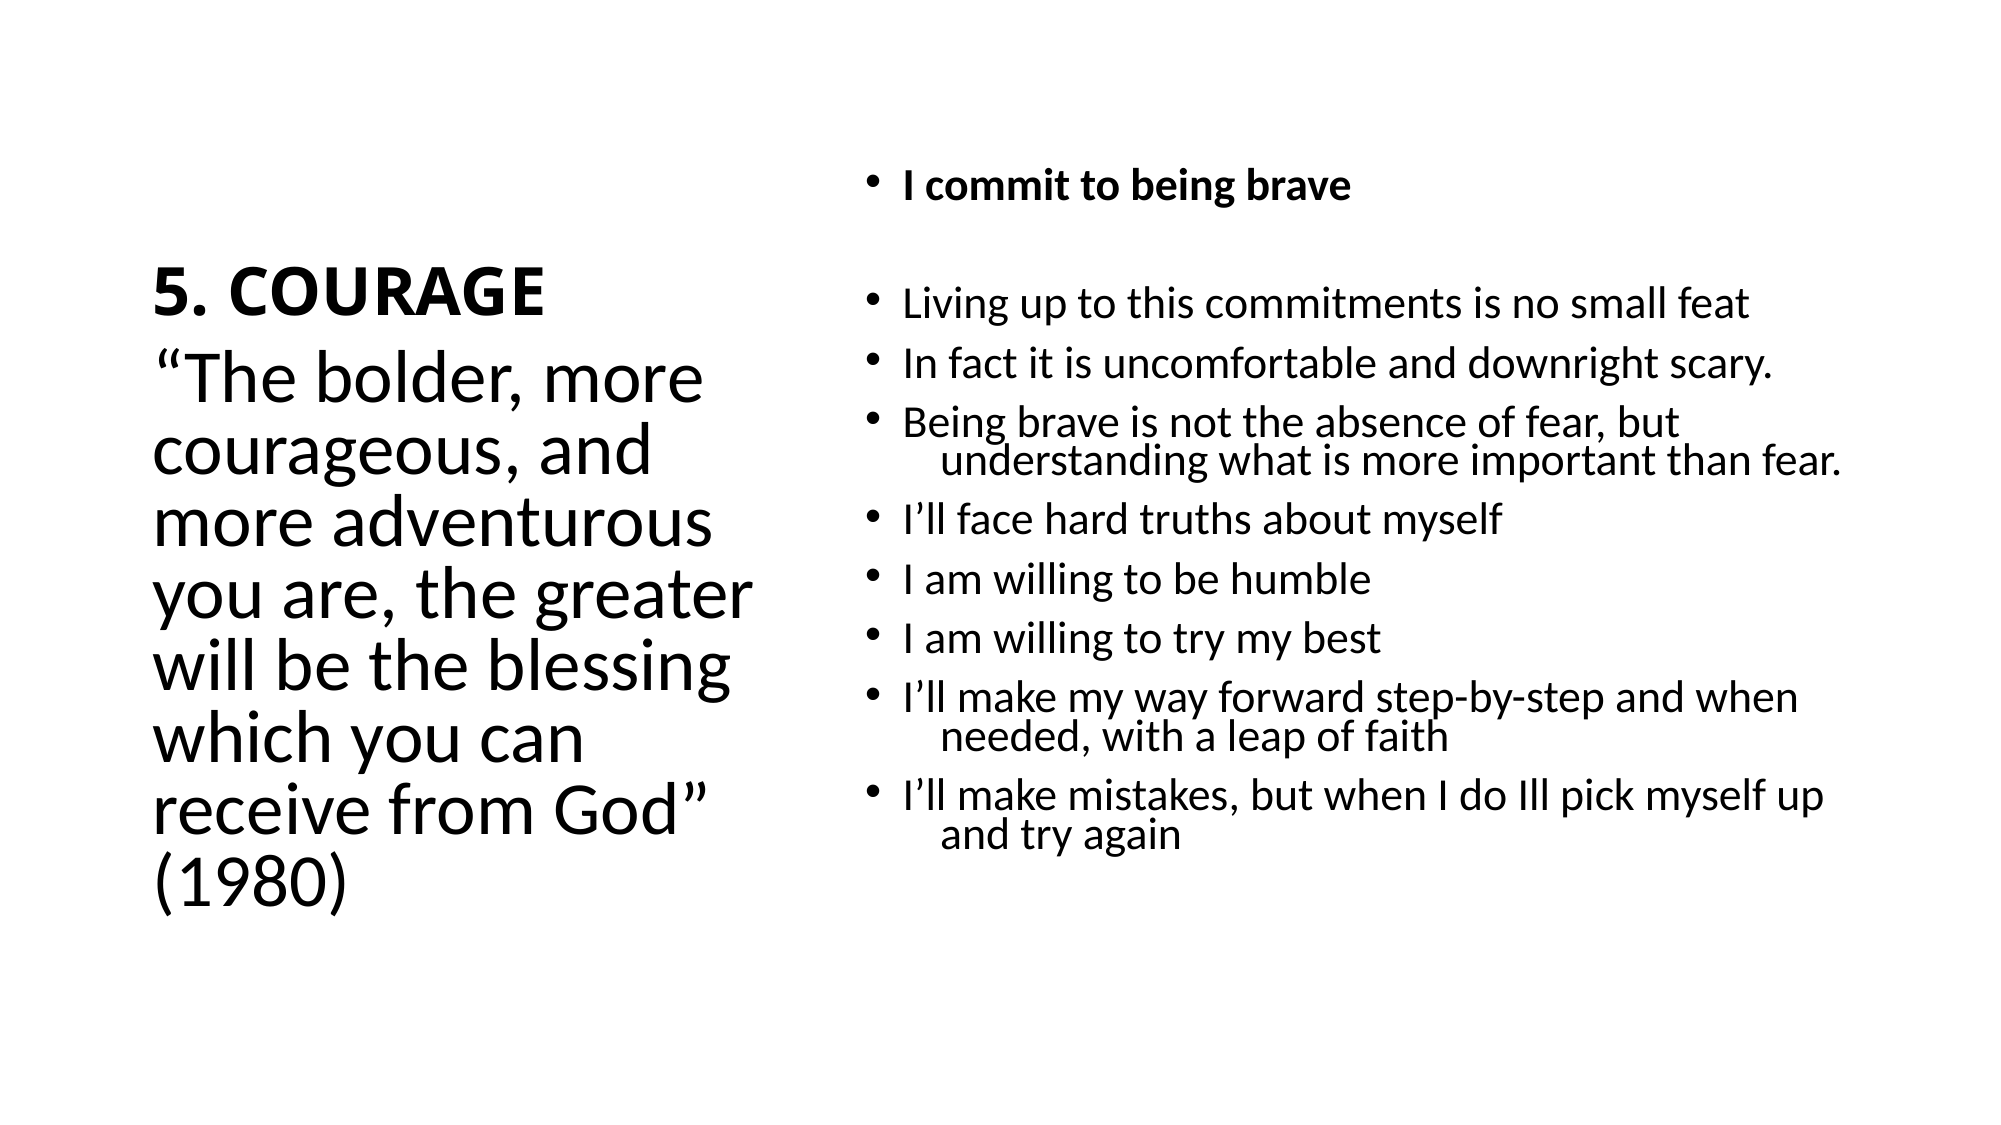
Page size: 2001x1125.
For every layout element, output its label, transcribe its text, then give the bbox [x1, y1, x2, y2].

list I commit to being brave Living up to this commitments is no small feat In fact it is uncomfortable and downright scary. Being brave is not the absence of fear, but understanding what is more important than fear. I’ll face hard truths about myself I am willing to be humble I am willing to try my best I’ll make my way forward step-by-step and when needed, with a leap of faith I’ll make mistakes, but when I do Ill pick myself up and try again [850, 161, 1863, 962]
list “The bolder, more courageous, and more adventurous you are, the greater will be the blessing which you can receive from God” (1980) [137, 337, 783, 963]
title 5. COURAGE [137, 75, 783, 337]
